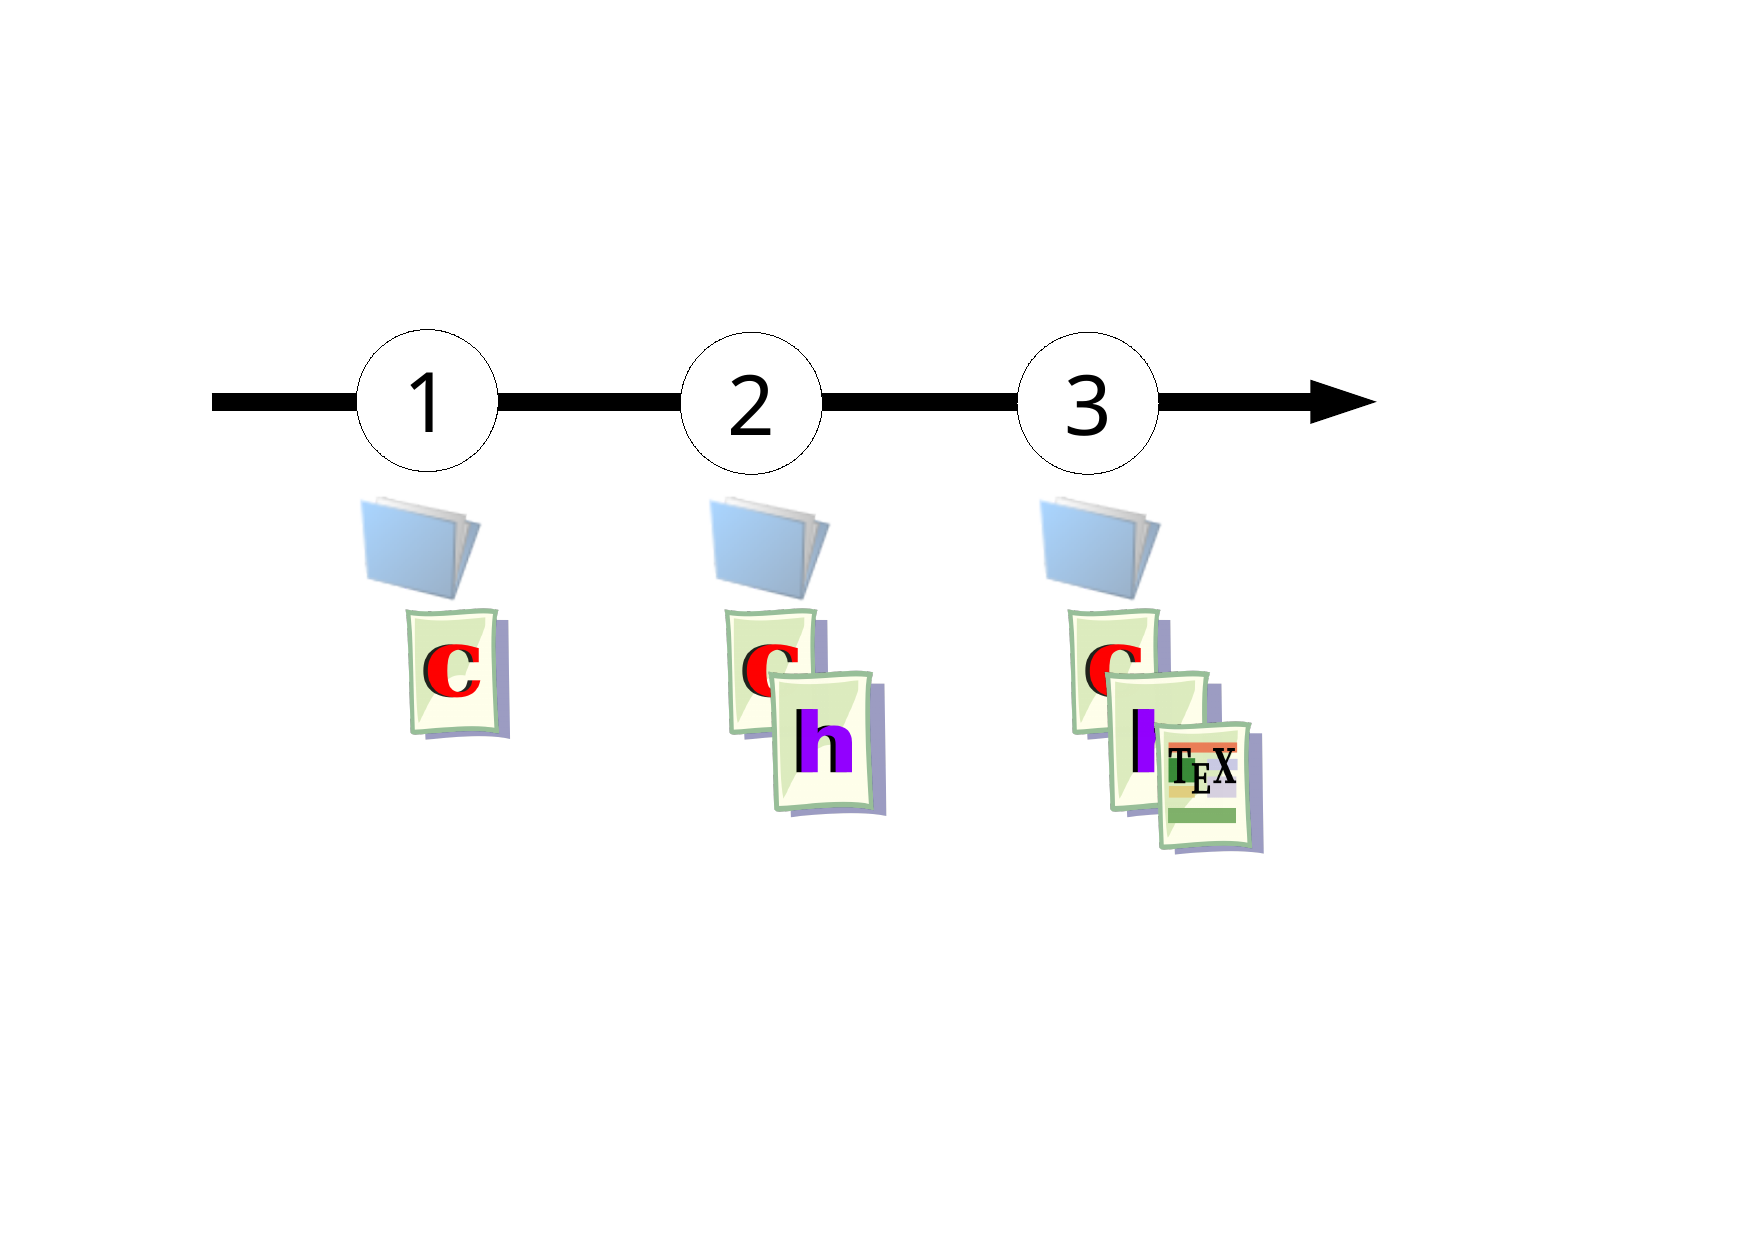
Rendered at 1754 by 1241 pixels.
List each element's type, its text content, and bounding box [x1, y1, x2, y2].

picture [1060, 607, 1270, 860]
picture [694, 469, 836, 606]
picture [1024, 469, 1167, 606]
text_box 1 [356, 329, 499, 469]
picture [345, 469, 487, 606]
picture [717, 607, 893, 823]
picture [398, 607, 516, 745]
text_box 2 [680, 332, 823, 469]
text_box 3 [1016, 332, 1160, 469]
